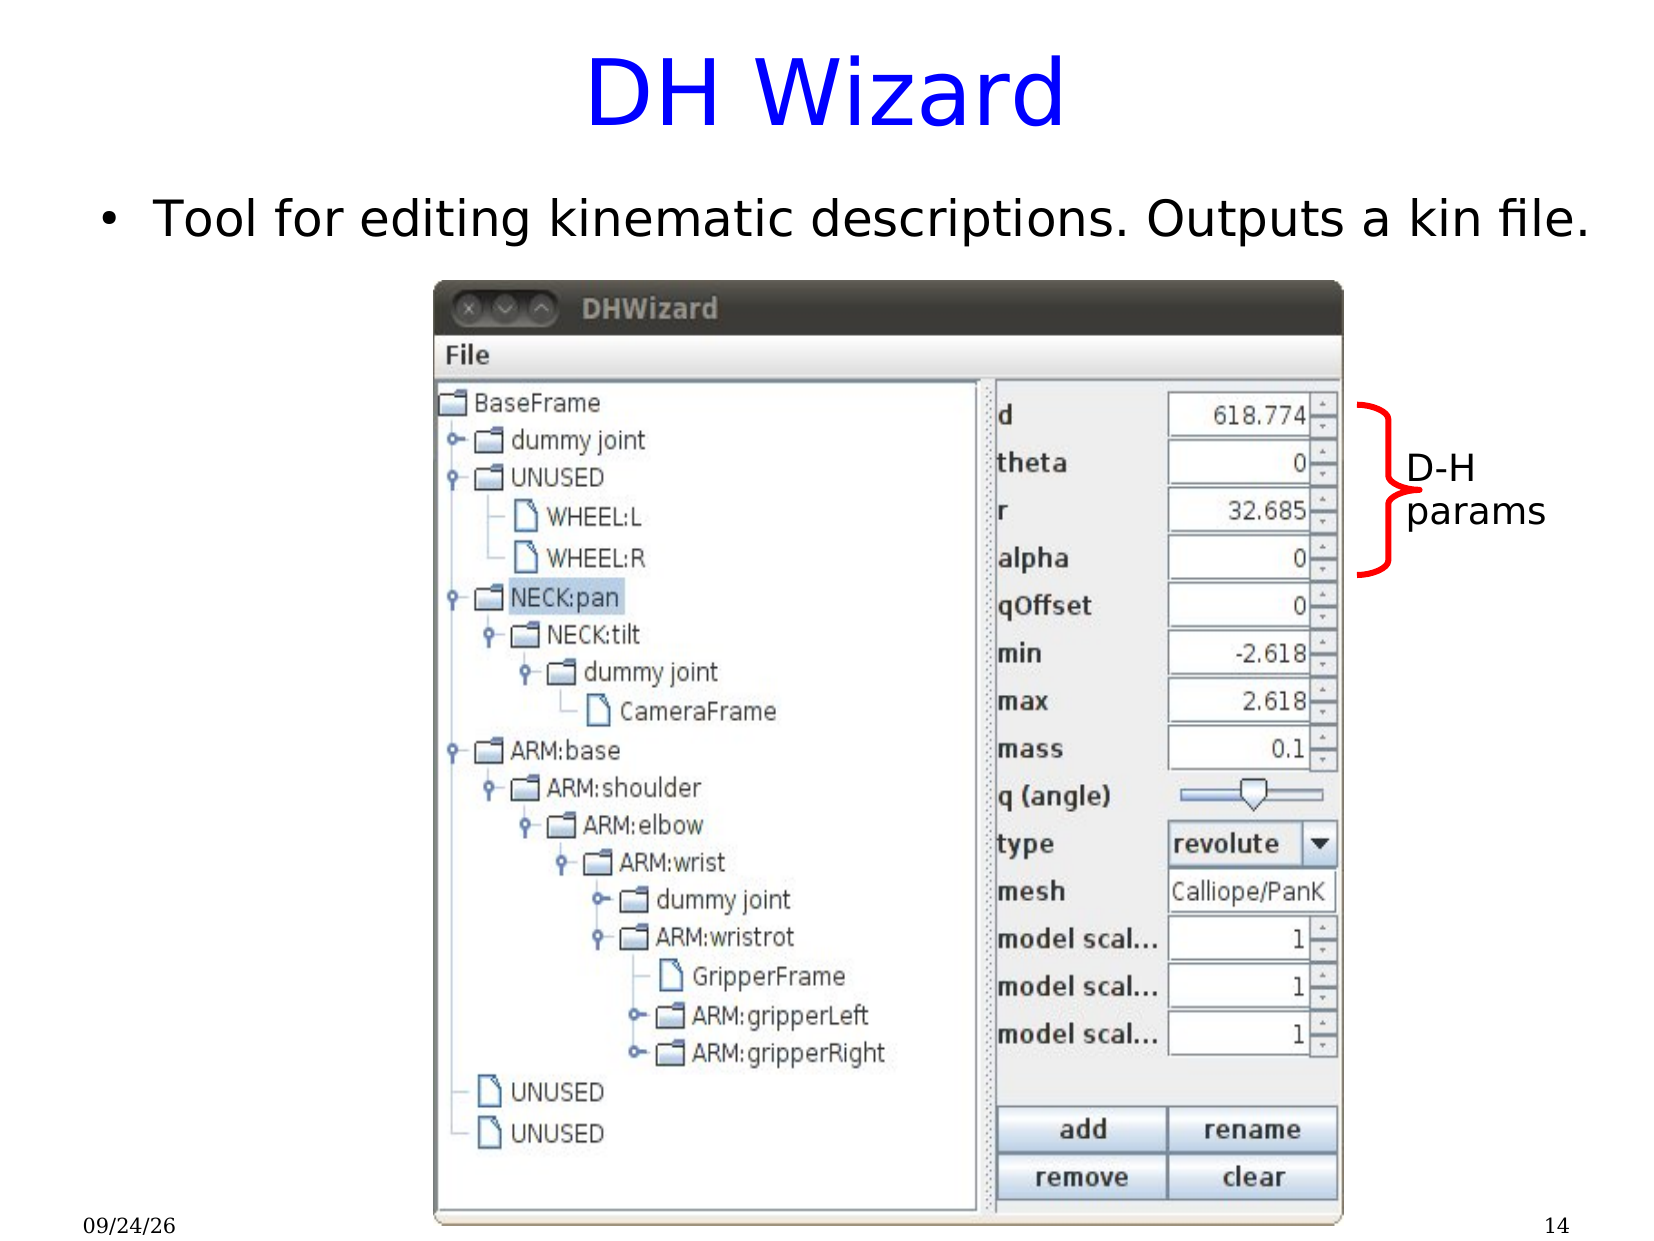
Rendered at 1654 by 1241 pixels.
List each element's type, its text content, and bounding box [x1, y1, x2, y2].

title DH Wizard [82, 0, 1571, 189]
list Tool for editing kinematic descriptions. Outputs a kin file. [82, 189, 1621, 994]
picture [433, 280, 1344, 1226]
text_box D-H params [1356, 404, 1420, 576]
